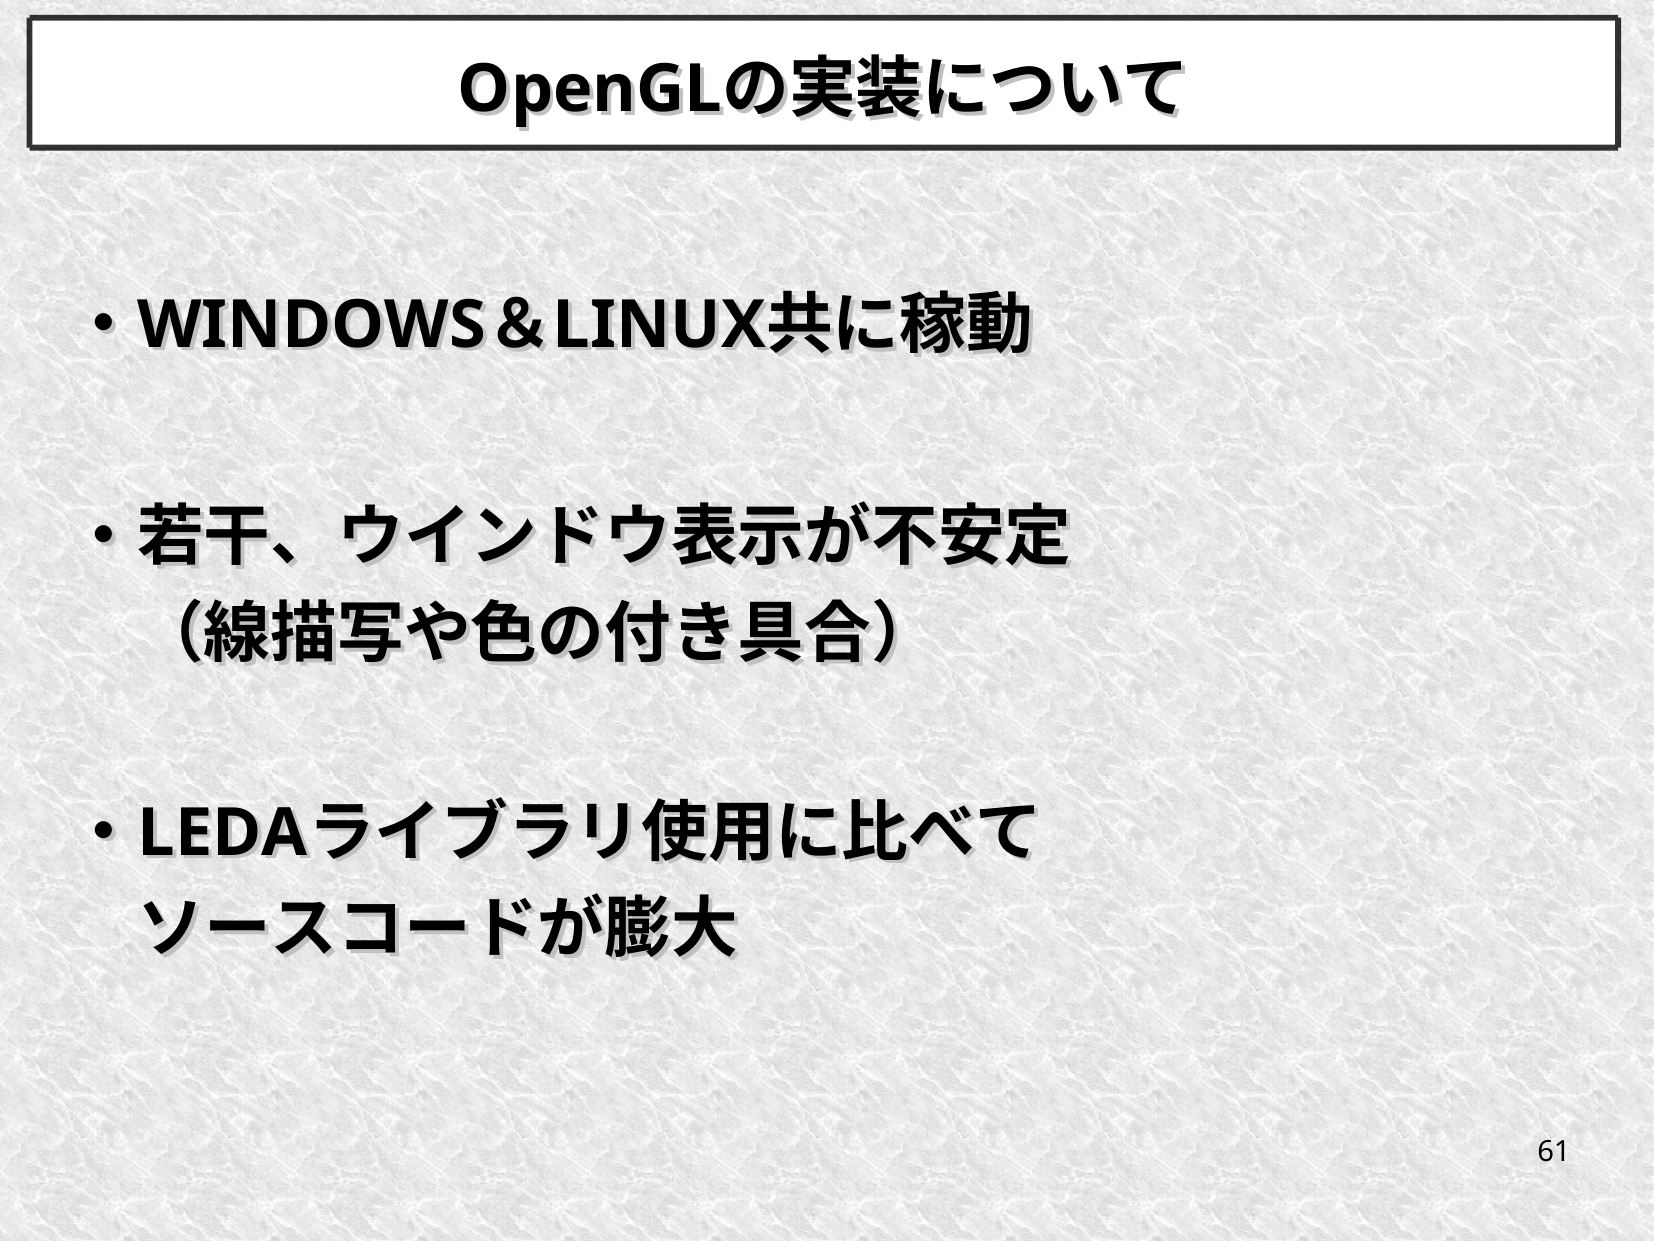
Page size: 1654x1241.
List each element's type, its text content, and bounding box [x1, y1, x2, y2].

text_box OpenGLの実装について [29, 17, 1619, 148]
text_box ・若干、ウインドウ表示が不安定 （線描写や色の付き具合） [55, 474, 1072, 637]
text_box ・WINDOWS＆LINUX共に稼動 [55, 262, 972, 351]
picture [0, 0, 1654, 1241]
text_box ・LEDAライブラリ使用に比べて ソースコードが膨大 [55, 770, 1007, 933]
